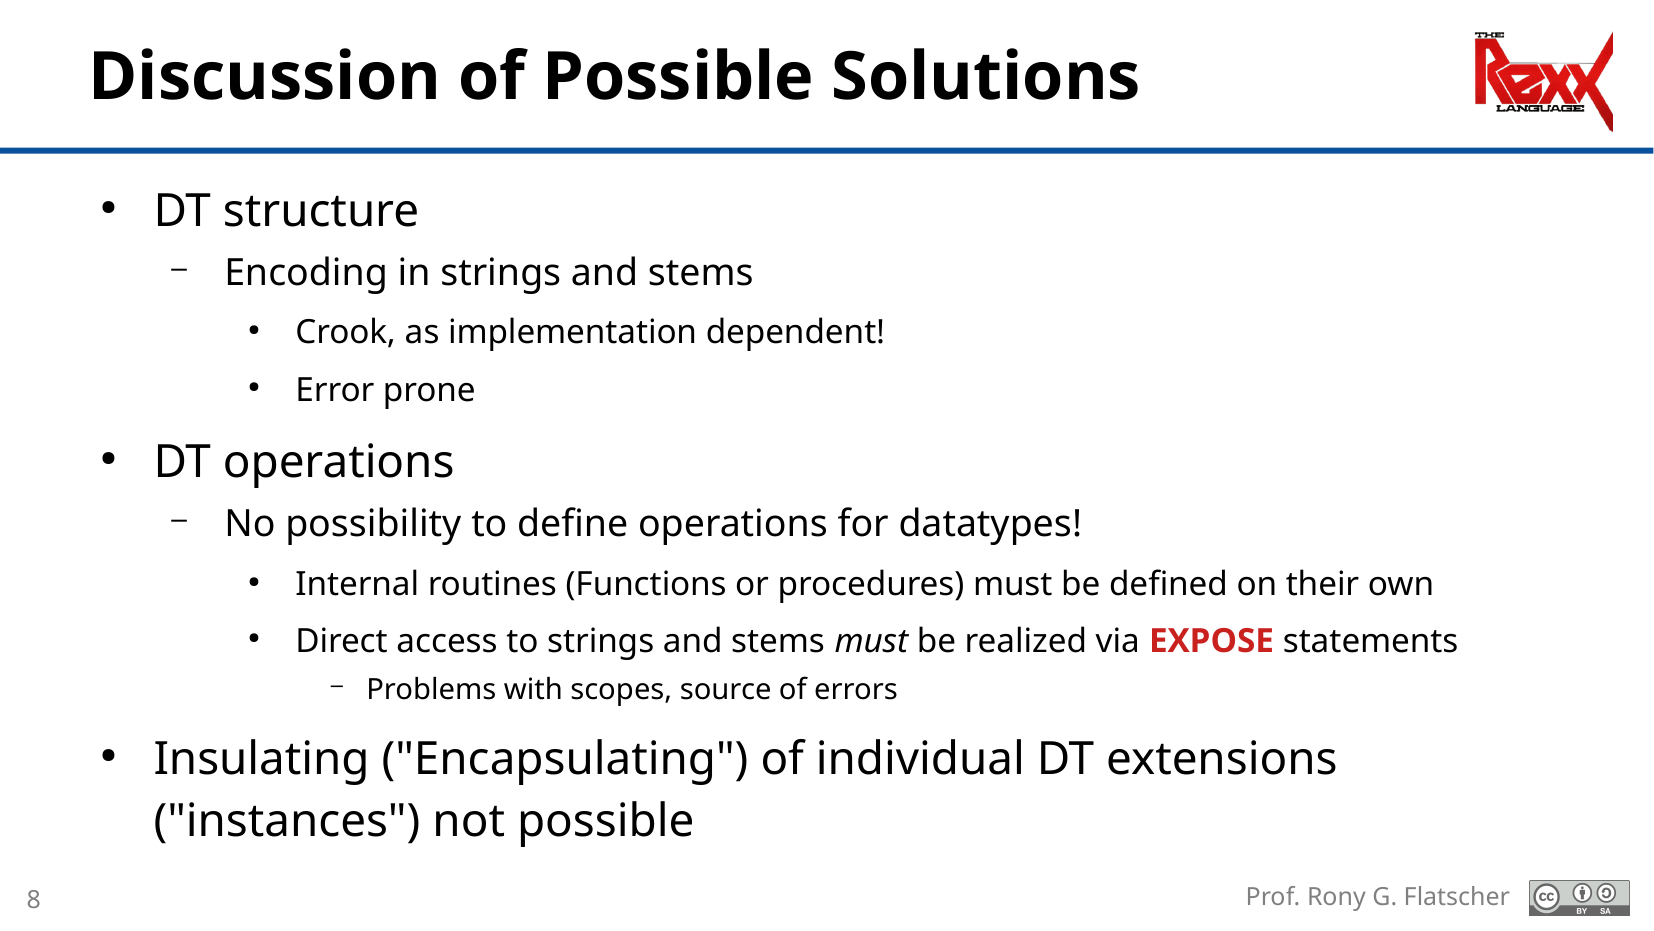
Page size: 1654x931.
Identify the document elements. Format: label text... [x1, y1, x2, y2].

title Discussion of Possible Solutions [29, 0, 1654, 148]
list DT structure Encoding in strings and stems Crook, as implementation dependent! Error prone DT operations No possibility to define operations for datatypes! Internal routines (Functions or procedures) must be defined on their own Direct access to strings and stems must be realized via EXPOSE statements Problems with scopes, source of errors Insulating ("Encapsulating") of individual DT extensions ("instances") not possible [82, 177, 1571, 857]
